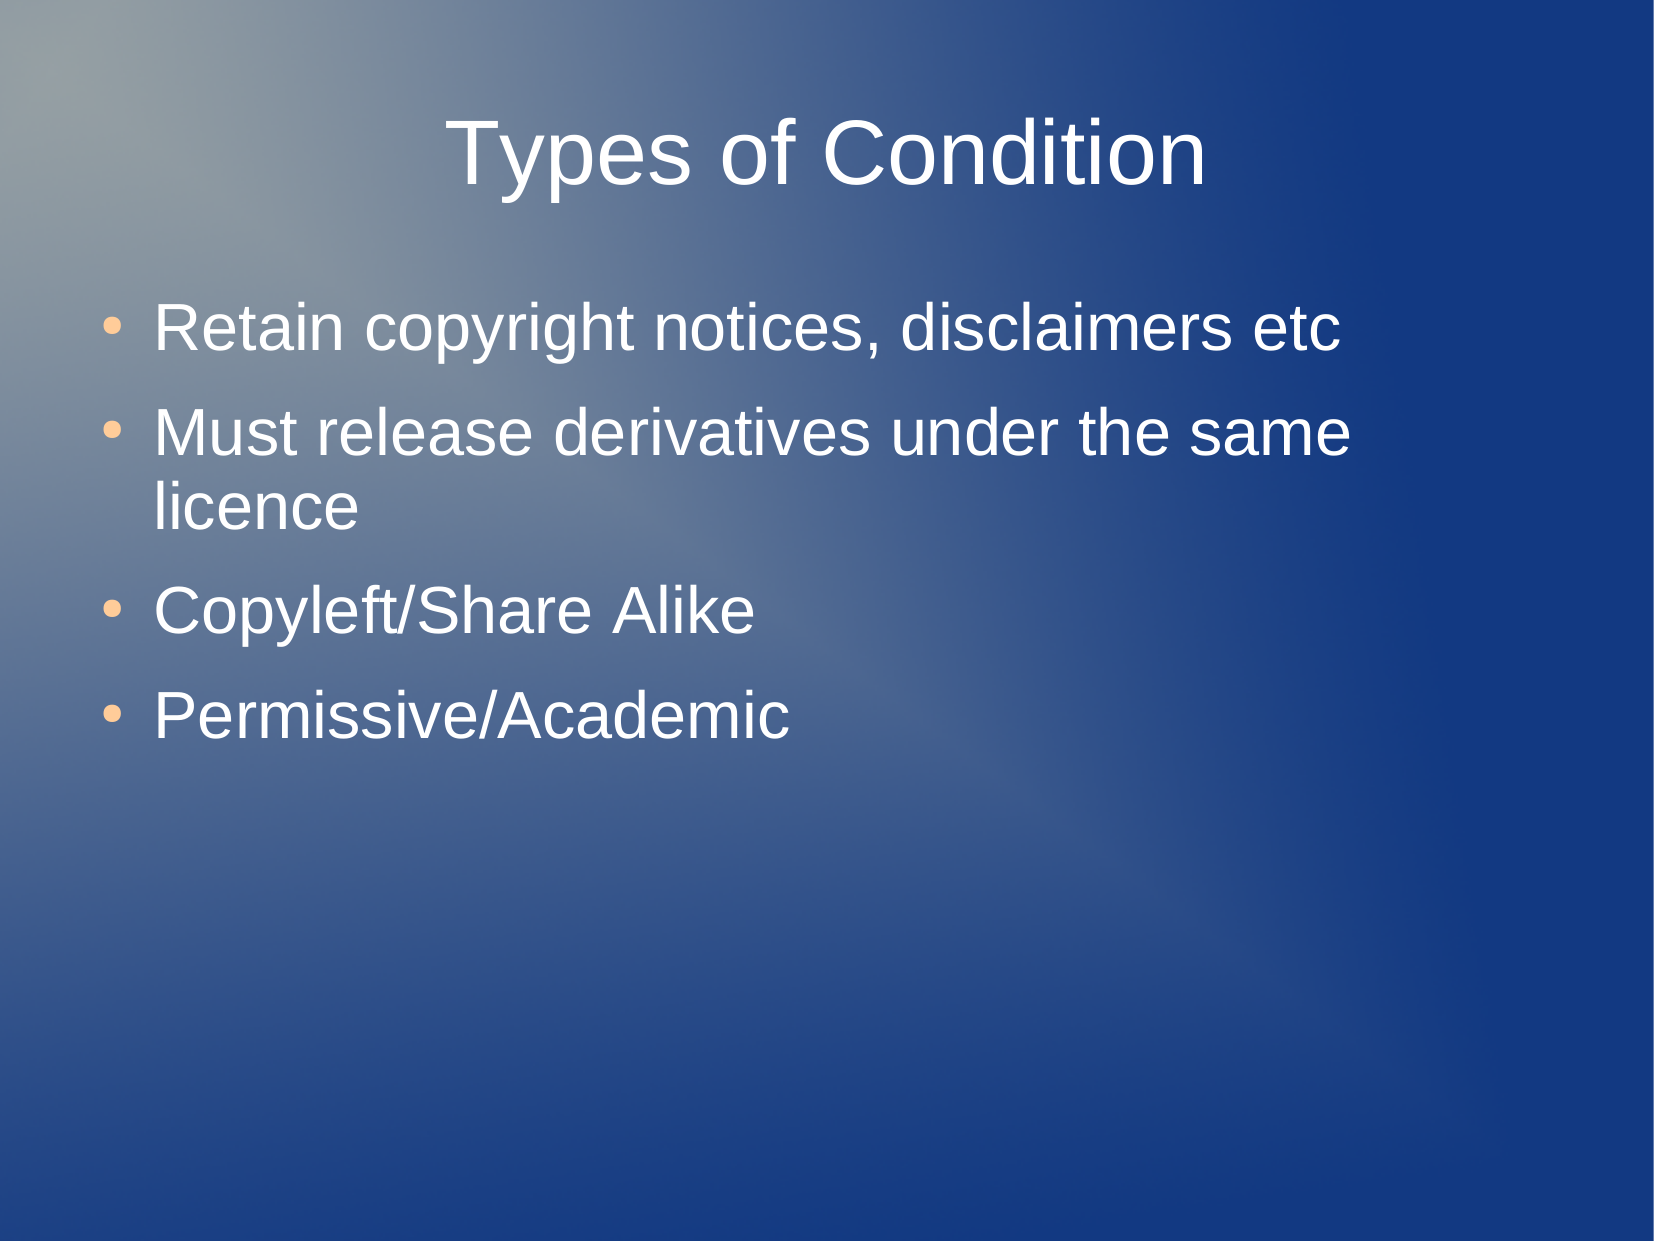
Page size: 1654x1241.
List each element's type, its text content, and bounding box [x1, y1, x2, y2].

picture [0, 0, 1654, 1241]
title Types of Condition [82, 49, 1571, 257]
list Retain copyright notices, disclaimers etc Must release derivatives under the same licence Copyleft/Share Alike Permissive/Academic [82, 290, 1571, 1109]
